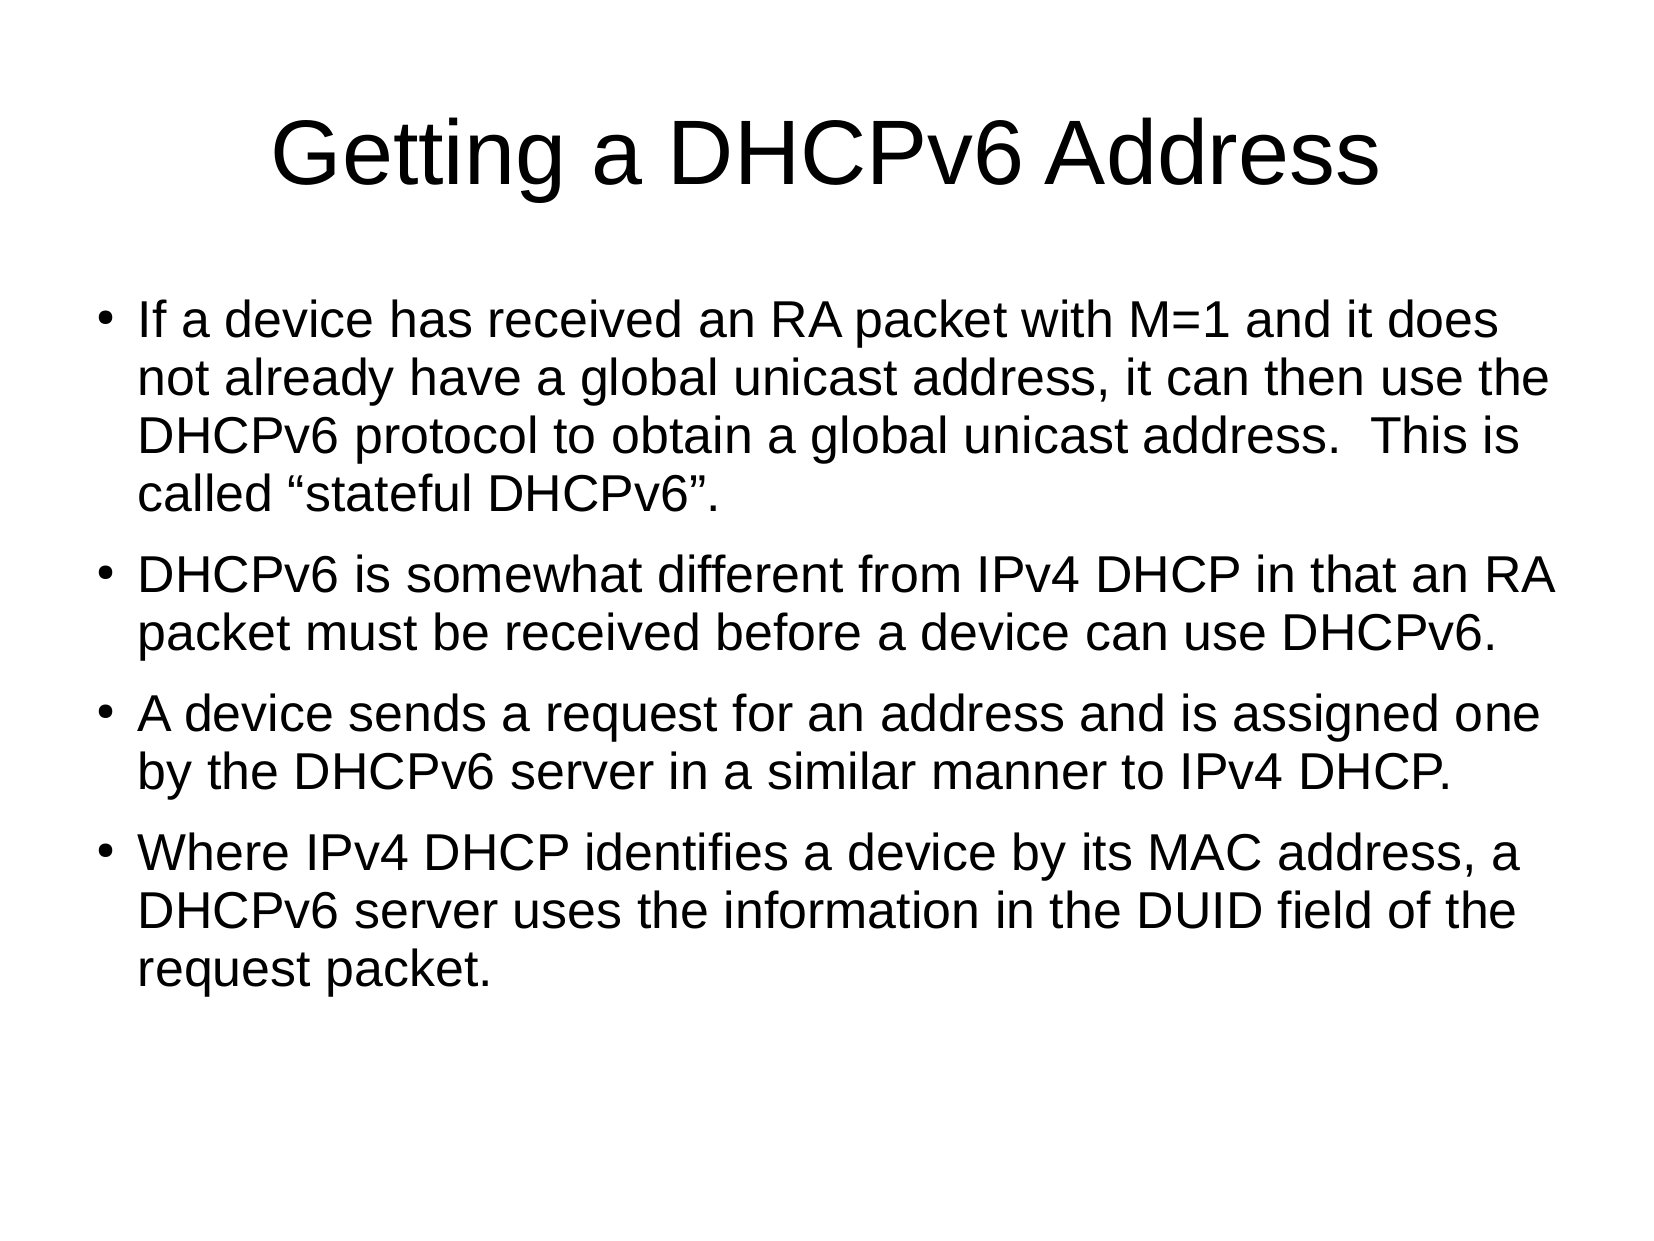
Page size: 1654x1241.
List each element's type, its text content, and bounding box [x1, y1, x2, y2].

title Getting a DHCPv6 Address [82, 49, 1571, 257]
list If a device has received an RA packet with M=1 and it does not already have a global unicast address, it can then use the DHCPv6 protocol to obtain a global unicast address. This is called “stateful DHCPv6”. DHCPv6 is somewhat different from IPv4 DHCP in that an RA packet must be received before a device can use DHCPv6. A device sends a request for an address and is assigned one by the DHCPv6 server in a similar manner to IPv4 DHCP. Where IPv4 DHCP identifies a device by its MAC address, a DHCPv6 server uses the information in the DUID field of the request packet. [82, 290, 1571, 1010]
